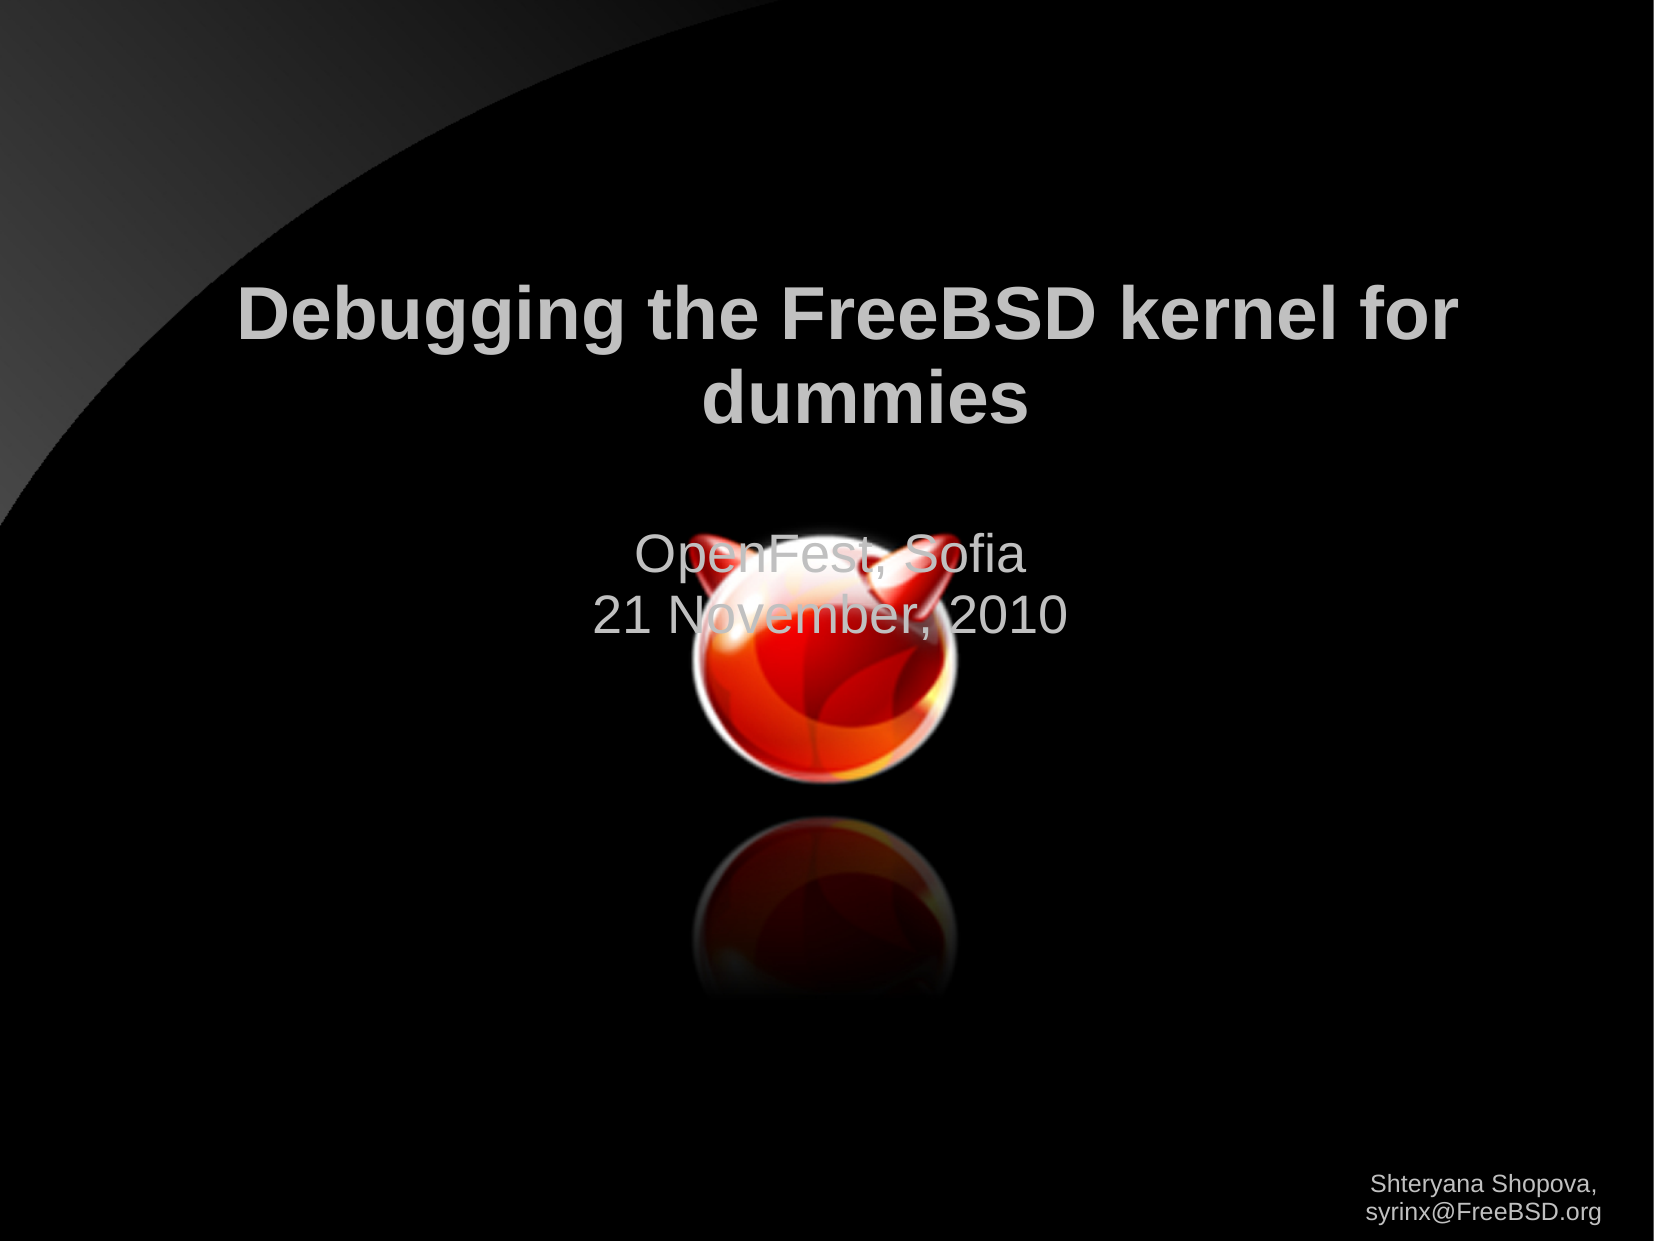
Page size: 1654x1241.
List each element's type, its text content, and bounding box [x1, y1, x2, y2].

subtitle Debugging the FreeBSD kernel for dummies OpenFest, Sofia 21 November, 2010 [86, 112, 1576, 804]
picture [0, 0, 1654, 1241]
text_box Shteryana Shopova, syrinx@FreeBSD.org [1312, 1162, 1654, 1234]
